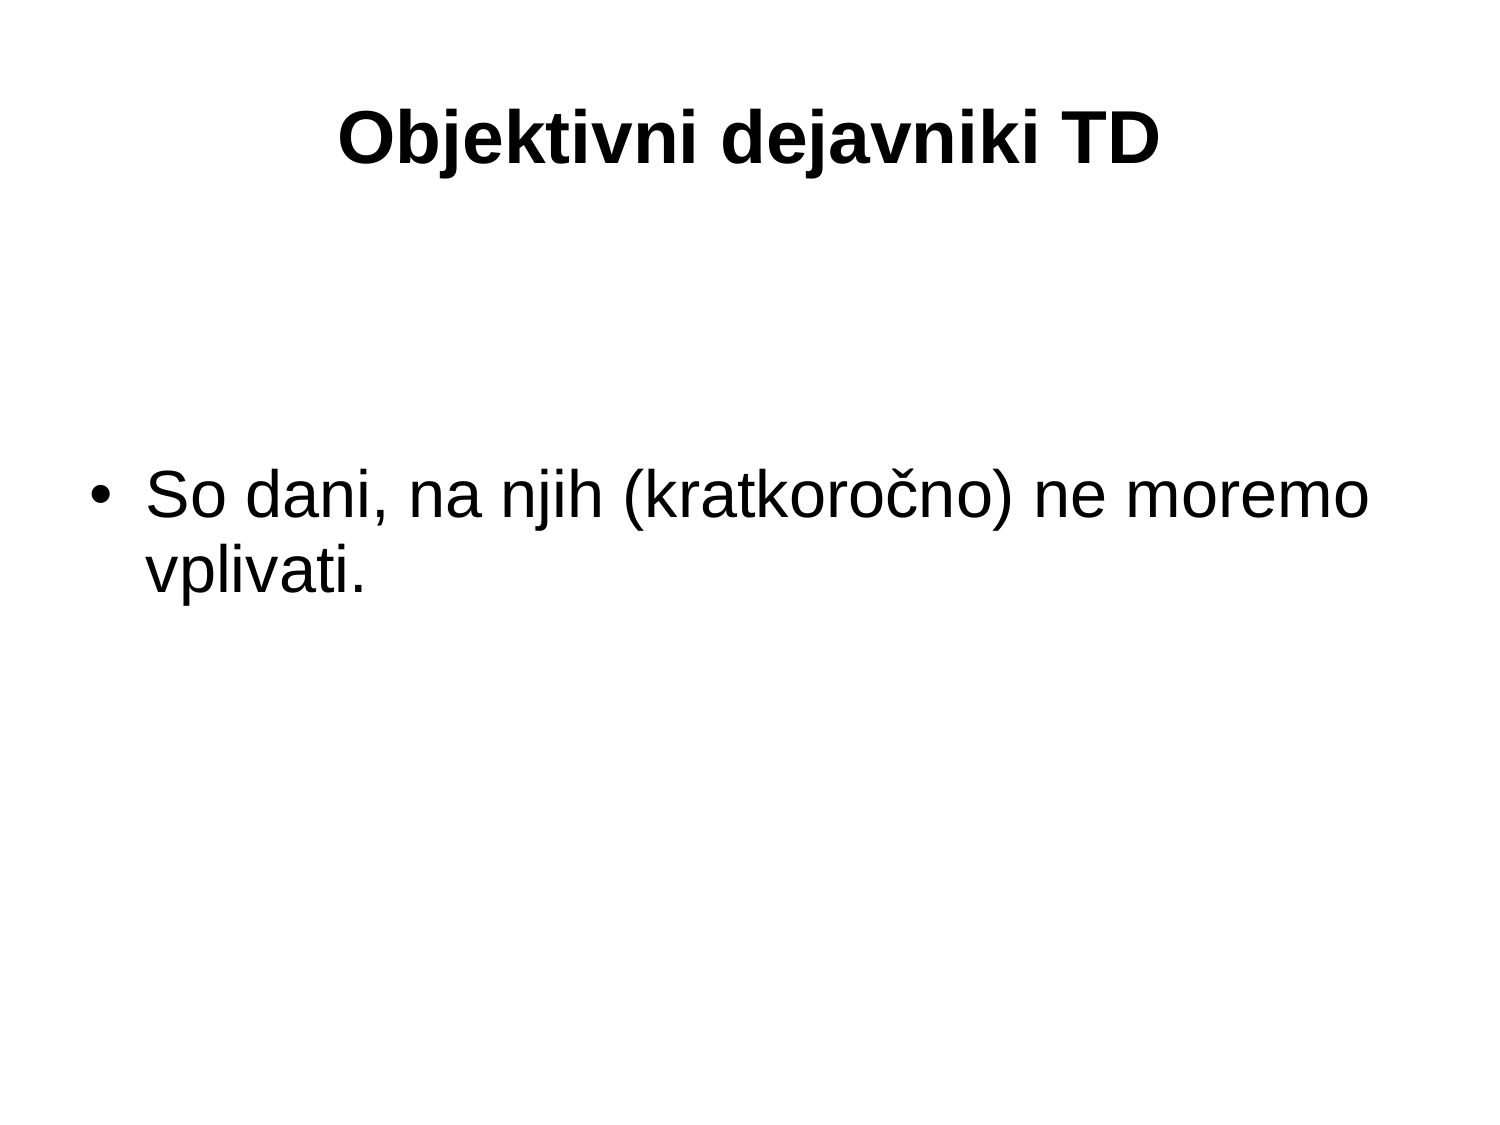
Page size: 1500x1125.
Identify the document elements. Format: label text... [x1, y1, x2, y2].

title Objektivni dejavniki TD [75, 21, 1425, 257]
list So dani, na njih (kratkoročno) ne moremo vplivati. [75, 262, 1425, 1005]
